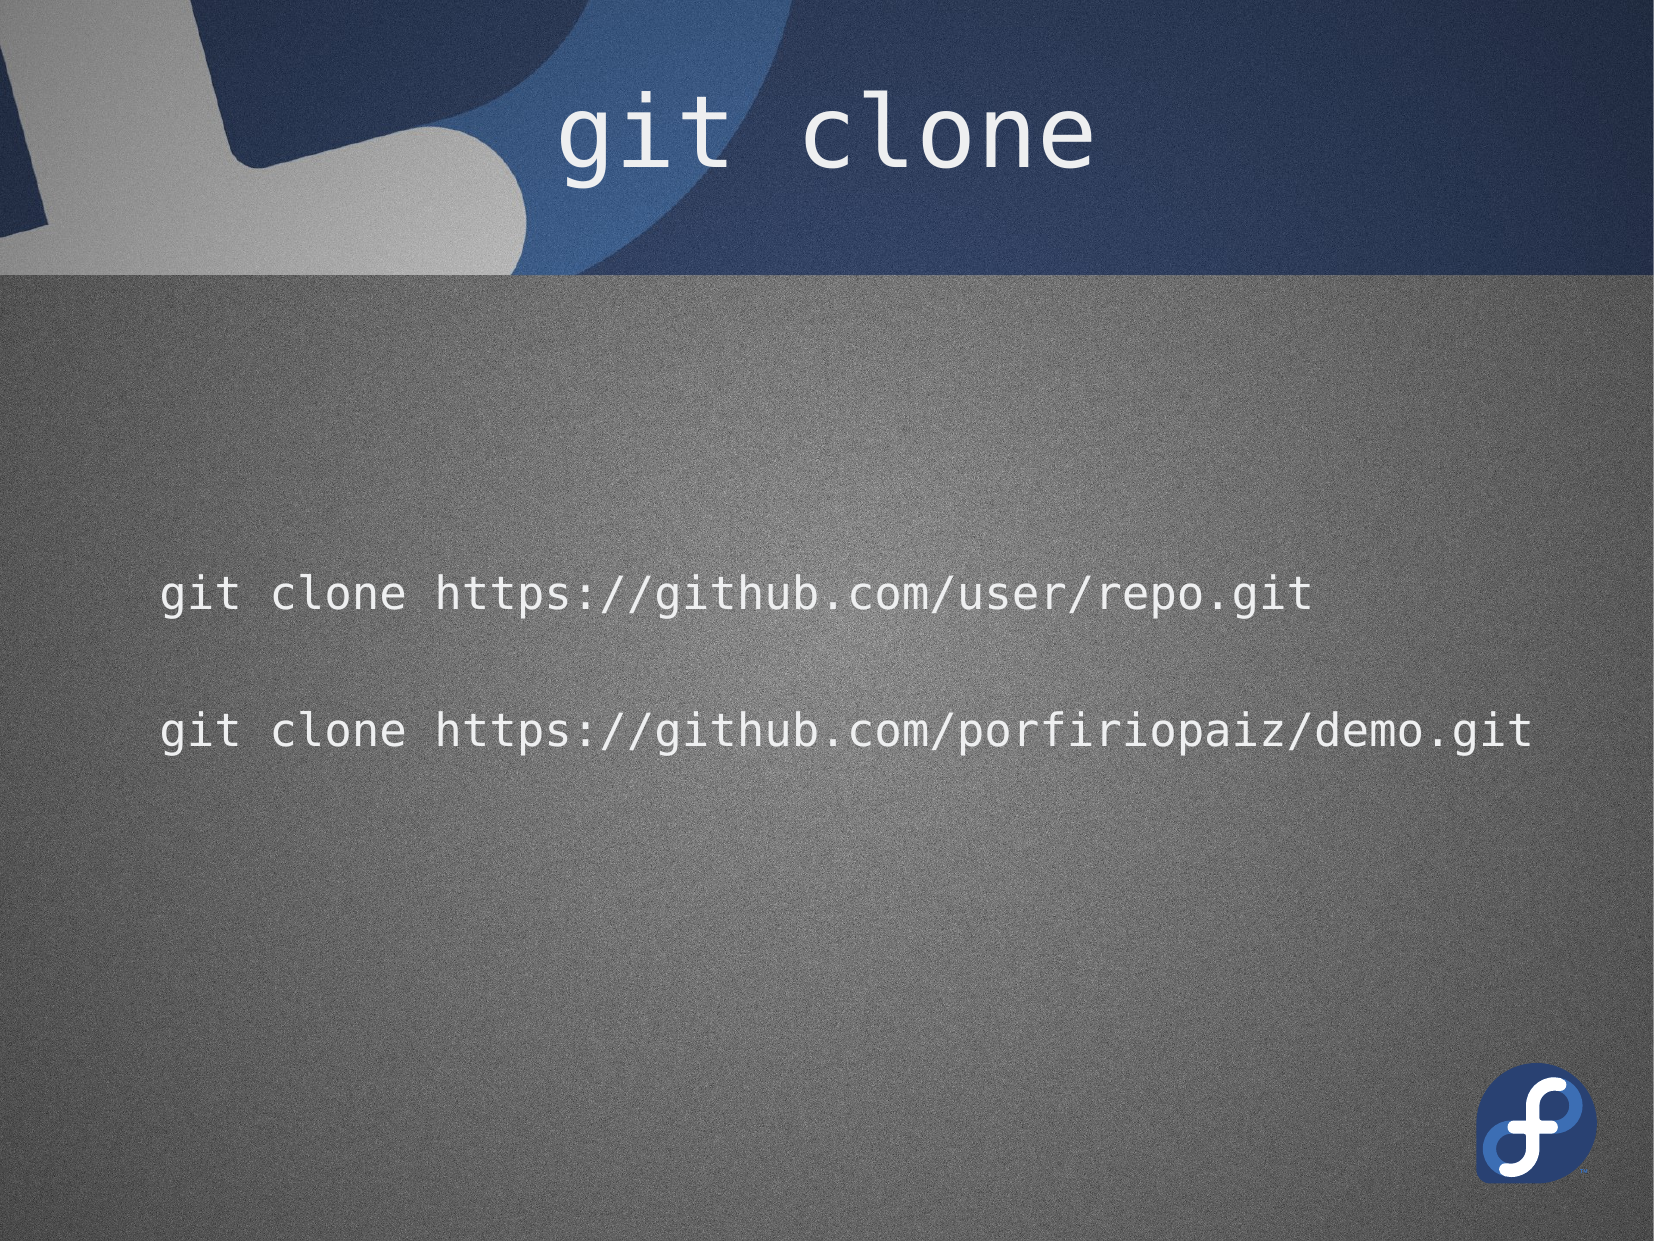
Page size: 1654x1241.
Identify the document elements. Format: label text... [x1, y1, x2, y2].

list git clone https://github.com/user/repo.git git clone https://github.com/porfiriopaiz/demo.git [88, 354, 1565, 1063]
picture [0, 0, 1654, 1241]
title git clone [88, 29, 1565, 237]
